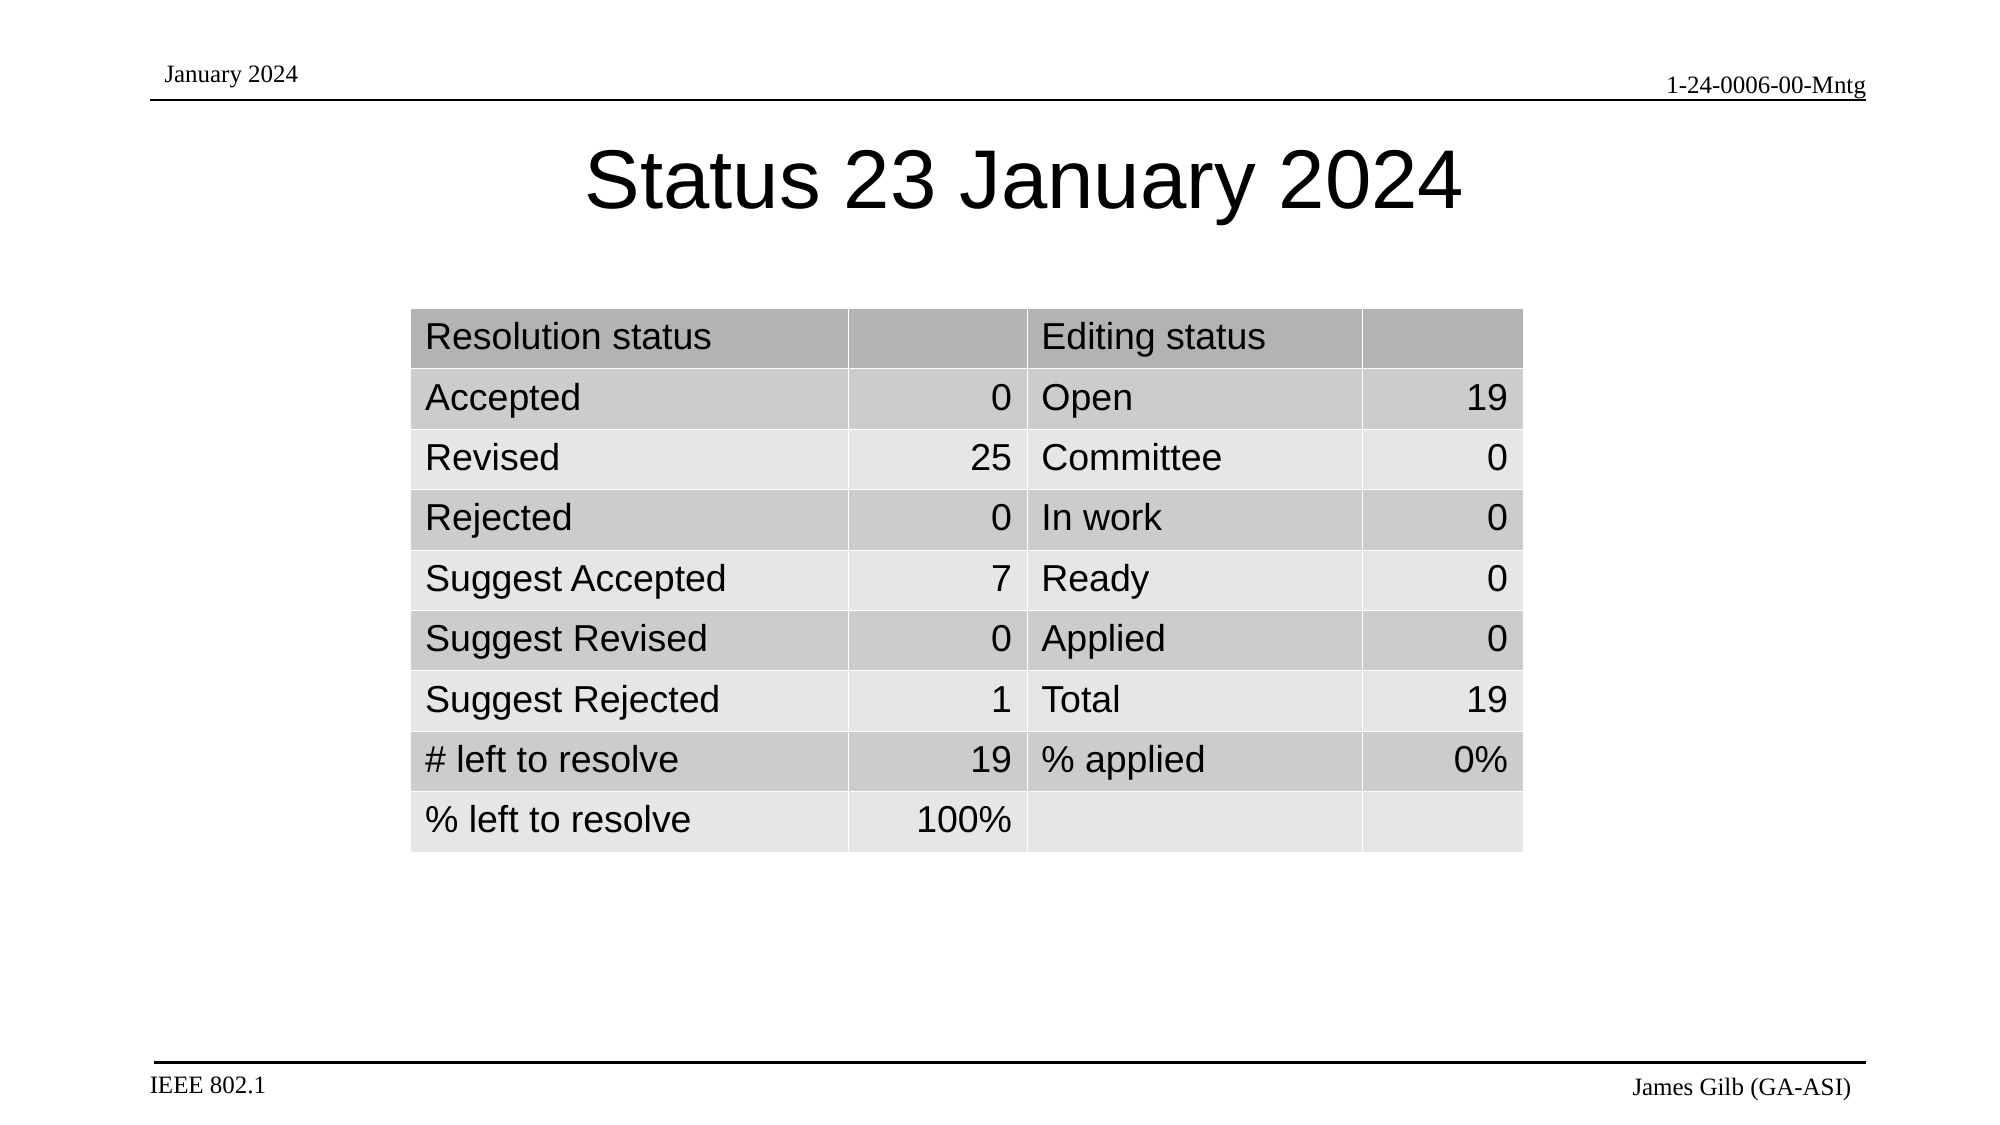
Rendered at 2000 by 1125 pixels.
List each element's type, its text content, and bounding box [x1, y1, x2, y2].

title Status 23 January 2024 [149, 112, 1900, 238]
table_cell 1 [849, 671, 1027, 731]
table_cell Committee [1028, 430, 1362, 489]
table_cell In work [1028, 490, 1362, 550]
table_cell 0 [1363, 490, 1523, 550]
table_cell 0 [849, 611, 1027, 670]
table_cell Applied [1028, 611, 1362, 670]
table_cell # left to resolve [411, 732, 848, 791]
table_cell 0 [1363, 611, 1523, 670]
table_cell Suggest Accepted [411, 551, 848, 610]
table_cell 0 [1363, 551, 1523, 610]
table_cell [1028, 792, 1362, 852]
table_cell Suggest Rejected [411, 671, 848, 731]
table_cell Rejected [411, 490, 848, 550]
table_cell 0 [849, 490, 1027, 550]
table_cell 25 [849, 430, 1027, 489]
table_header Resolution status [411, 309, 848, 368]
table_cell 0% [1363, 732, 1523, 791]
table_cell [1363, 792, 1523, 852]
table_cell % applied [1028, 732, 1362, 791]
table_cell Accepted [411, 369, 848, 429]
table_cell Ready [1028, 551, 1362, 610]
table_cell 0 [849, 369, 1027, 429]
table_cell Suggest Revised [411, 611, 848, 670]
table_cell Total [1028, 671, 1362, 731]
table_cell 19 [849, 732, 1027, 791]
table_header [1363, 309, 1523, 368]
table_cell 100% [849, 792, 1027, 852]
table_header Editing status [1028, 309, 1362, 368]
table_cell 19 [1363, 369, 1523, 429]
table_cell 7 [849, 551, 1027, 610]
table_cell Revised [411, 430, 848, 489]
table_cell % left to resolve [411, 792, 848, 852]
table_header [849, 309, 1027, 368]
table_cell 19 [1363, 671, 1523, 731]
table_cell 0 [1363, 430, 1523, 489]
table_cell Open [1028, 369, 1362, 429]
